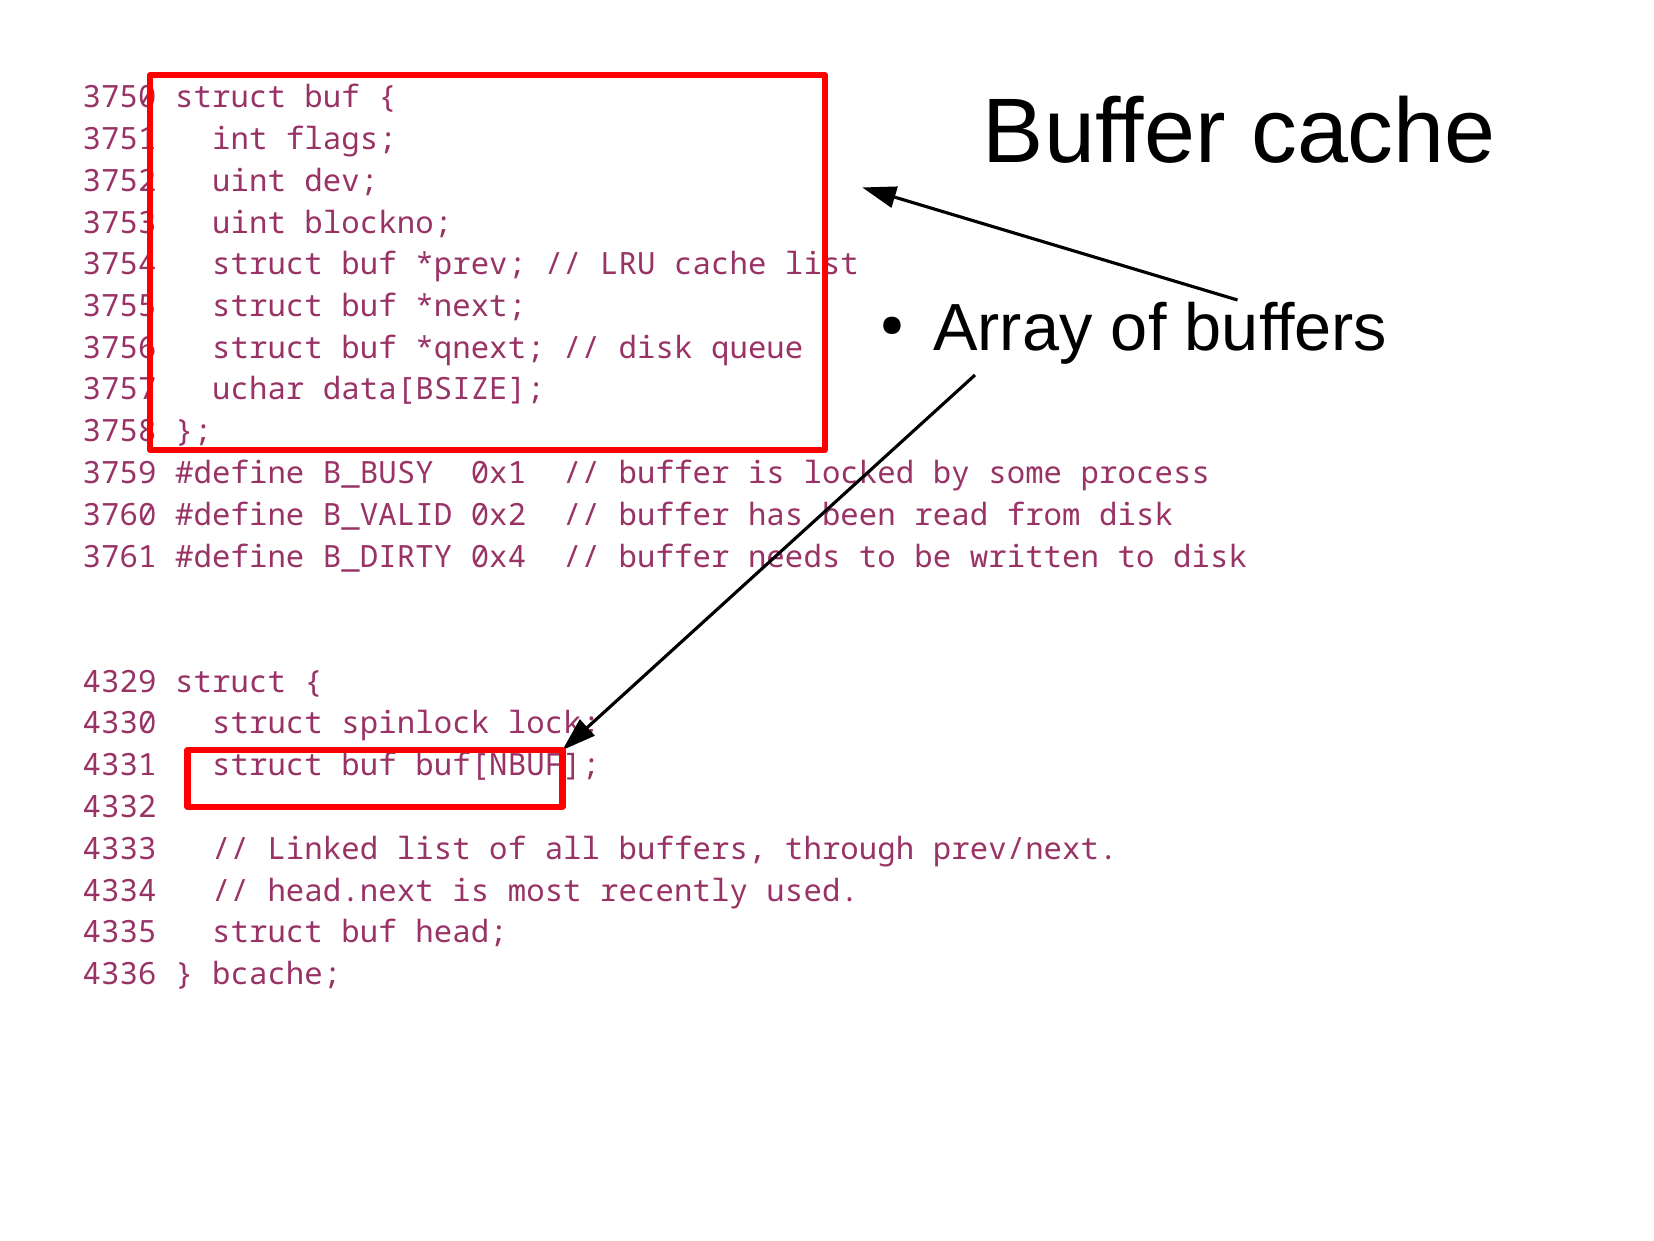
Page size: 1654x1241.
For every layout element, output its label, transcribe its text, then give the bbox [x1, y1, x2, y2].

list Array of buffers [862, 290, 1571, 1010]
list 3750 struct buf { 3751 int flags; 3752 uint dev; 3753 uint blockno; 3754 struct buf *prev; // LRU cache list 3755 struct buf *next; 3756 struct buf *qnext; // disk queue 3757 uchar data[BSIZE]; 3758 }; 3759 #define B_BUSY 0x1 // buffer is locked by some process 3760 #define B_VALID 0x2 // buffer has been read from disk 3761 #define B_DIRTY 0x4 // buffer needs to be written to disk 4329 struct { 4330 struct spinlock lock; 4331 struct buf buf[NBUF]; 4332 4333 // Linked list of all buffers, through prev/next. 4334 // head.next is most recently used. 4335 struct buf head; 4336 } bcache; [191, 753, 559, 804]
list 3750 struct buf { 3751 int flags; 3752 uint dev; 3753 uint blockno; 3754 struct buf *prev; // LRU cache list 3755 struct buf *next; 3756 struct buf *qnext; // disk queue 3757 uchar data[BSIZE]; 3758 }; 3759 #define B_BUSY 0x1 // buffer is locked by some process 3760 #define B_VALID 0x2 // buffer has been read from disk 3761 #define B_DIRTY 0x4 // buffer needs to be written to disk 4329 struct { 4330 struct spinlock lock; 4331 struct buf buf[NBUF]; 4332 4333 // Linked list of all buffers, through prev/next. 4334 // head.next is most recently used. 4335 struct buf head; 4336 } bcache; [82, 75, 1571, 1010]
title Buffer cache [904, 37, 1576, 226]
list 3750 struct buf { 3751 int flags; 3752 uint dev; 3753 uint blockno; 3754 struct buf *prev; // LRU cache list 3755 struct buf *next; 3756 struct buf *qnext; // disk queue 3757 uchar data[BSIZE]; 3758 }; 3759 #define B_BUSY 0x1 // buffer is locked by some process 3760 #define B_VALID 0x2 // buffer has been read from disk 3761 #define B_DIRTY 0x4 // buffer needs to be written to disk 4329 struct { 4330 struct spinlock lock; 4331 struct buf buf[NBUF]; 4332 4333 // Linked list of all buffers, through prev/next. 4334 // head.next is most recently used. 4335 struct buf head; 4336 } bcache; [153, 78, 822, 447]
